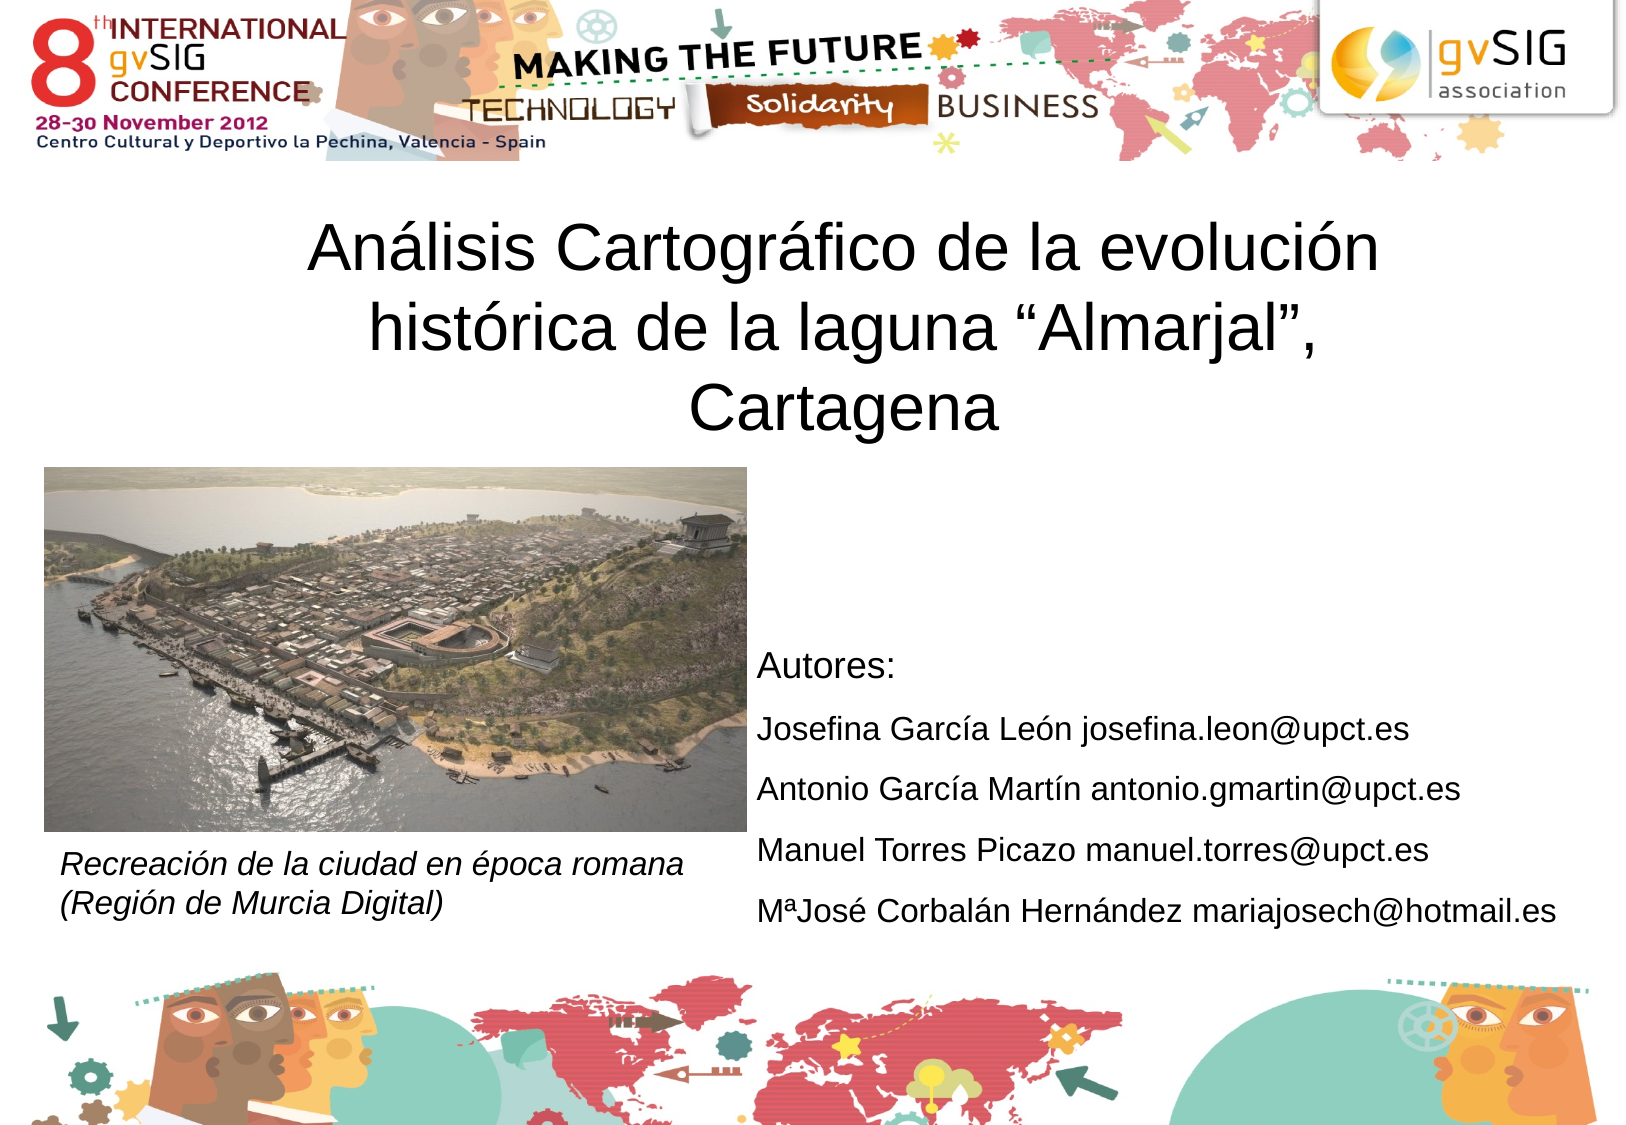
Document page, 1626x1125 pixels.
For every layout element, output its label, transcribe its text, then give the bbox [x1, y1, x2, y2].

text_box Análisis Cartográfico de la evolución histórica de la laguna “Almarjal”, Cartagena [224, 196, 1465, 451]
text_box Recreación de la ciudad en época romana (Región de Murcia Digital) [44, 834, 749, 929]
picture [44, 467, 747, 833]
picture [0, 968, 1626, 1125]
picture [0, 0, 1625, 161]
text_box Autores: Josefina García León josefina.leon@upct.es Antonio García Martín antonio.gmartin@upct.es Manuel Torres Picazo manuel.torres@upct.es MªJosé Corbalán Hernández mariajosech@hotmail.es [741, 633, 1625, 937]
